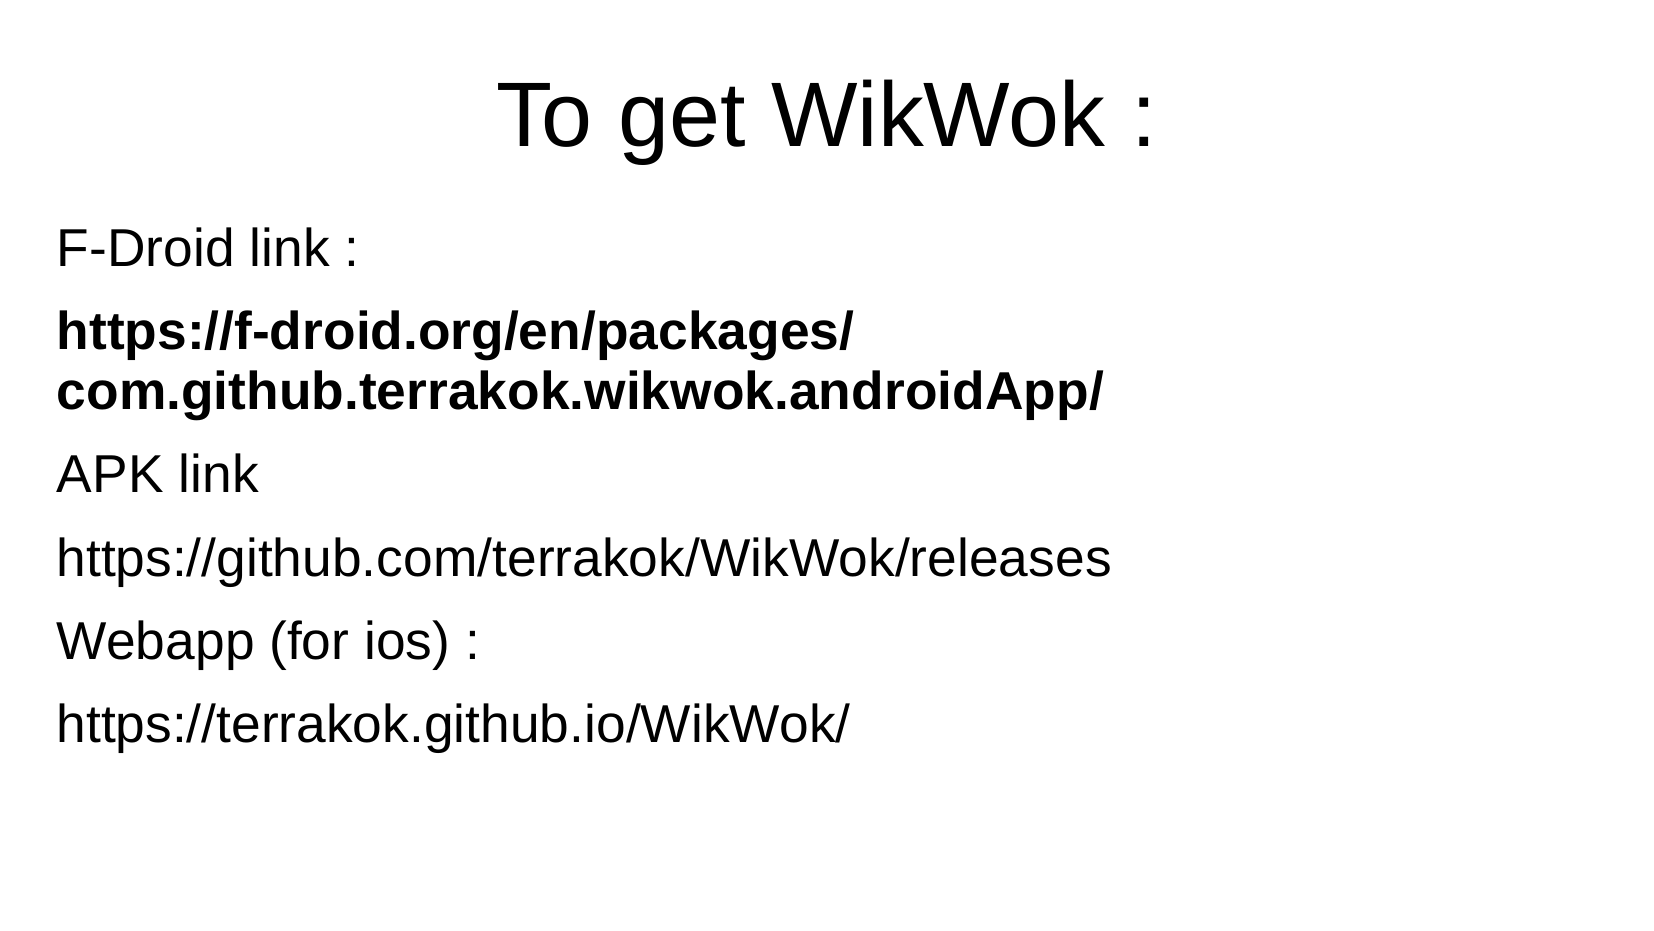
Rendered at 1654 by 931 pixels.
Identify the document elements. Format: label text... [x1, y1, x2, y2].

list F-Droid link : https://f-droid.org/en/packages/com.github.terrakok.wikwok.androidApp/ APK link https://github.com/terrakok/WikWok/releases Webapp (for ios) : https://terrakok.github.io/WikWok/ [0, 217, 1571, 758]
title To get WikWok : [82, 37, 1571, 193]
